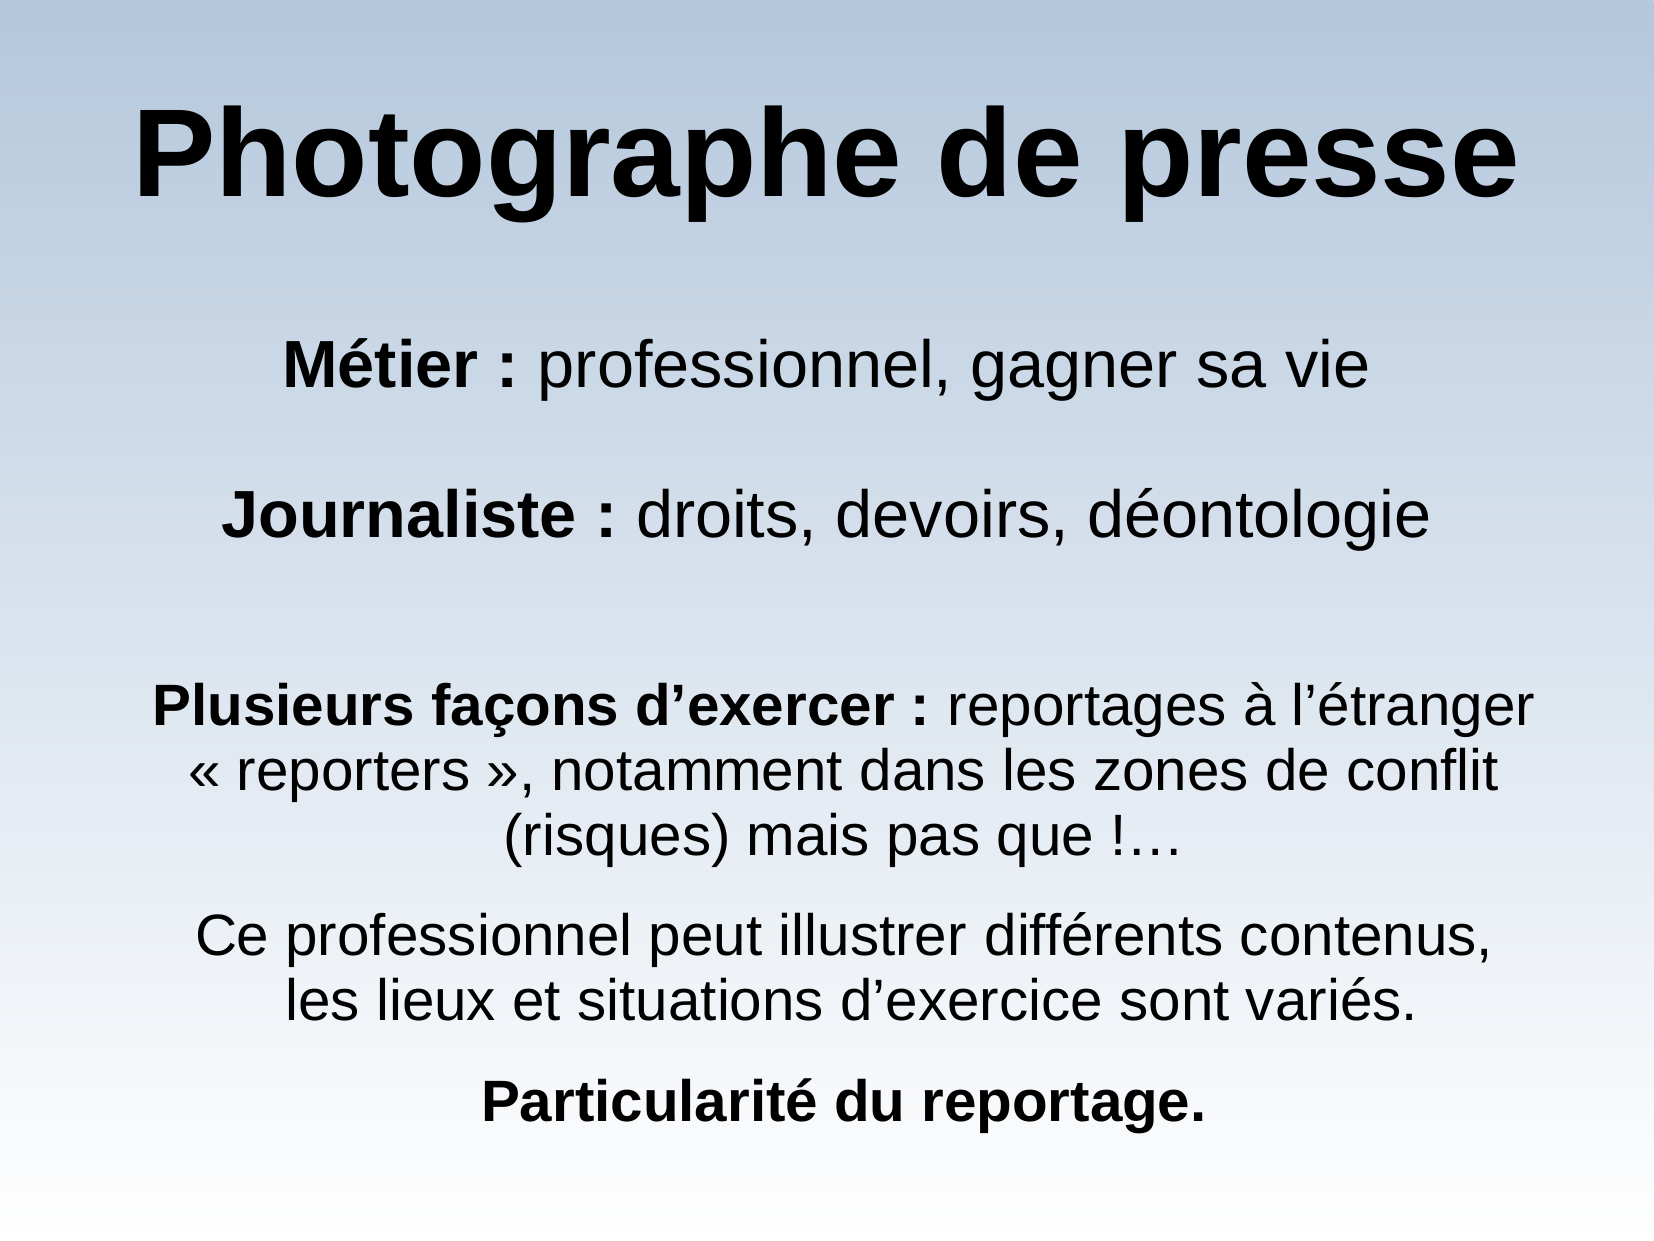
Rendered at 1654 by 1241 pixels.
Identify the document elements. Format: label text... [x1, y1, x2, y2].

text_box Plusieurs façons d’exercer : reportages à l’étranger « reporters », notamment dans les zones de conflit (risques) mais pas que !… Ce professionnel peut illustrer différents contenus, les lieux et situations d’exercice sont variés. Particularité du reportage. [135, 672, 1554, 1134]
title Photographe de presse [82, 49, 1571, 257]
subtitle Métier : professionnel, gagner sa vie Journaliste : droits, devoirs, déontologie [82, 304, 1571, 575]
